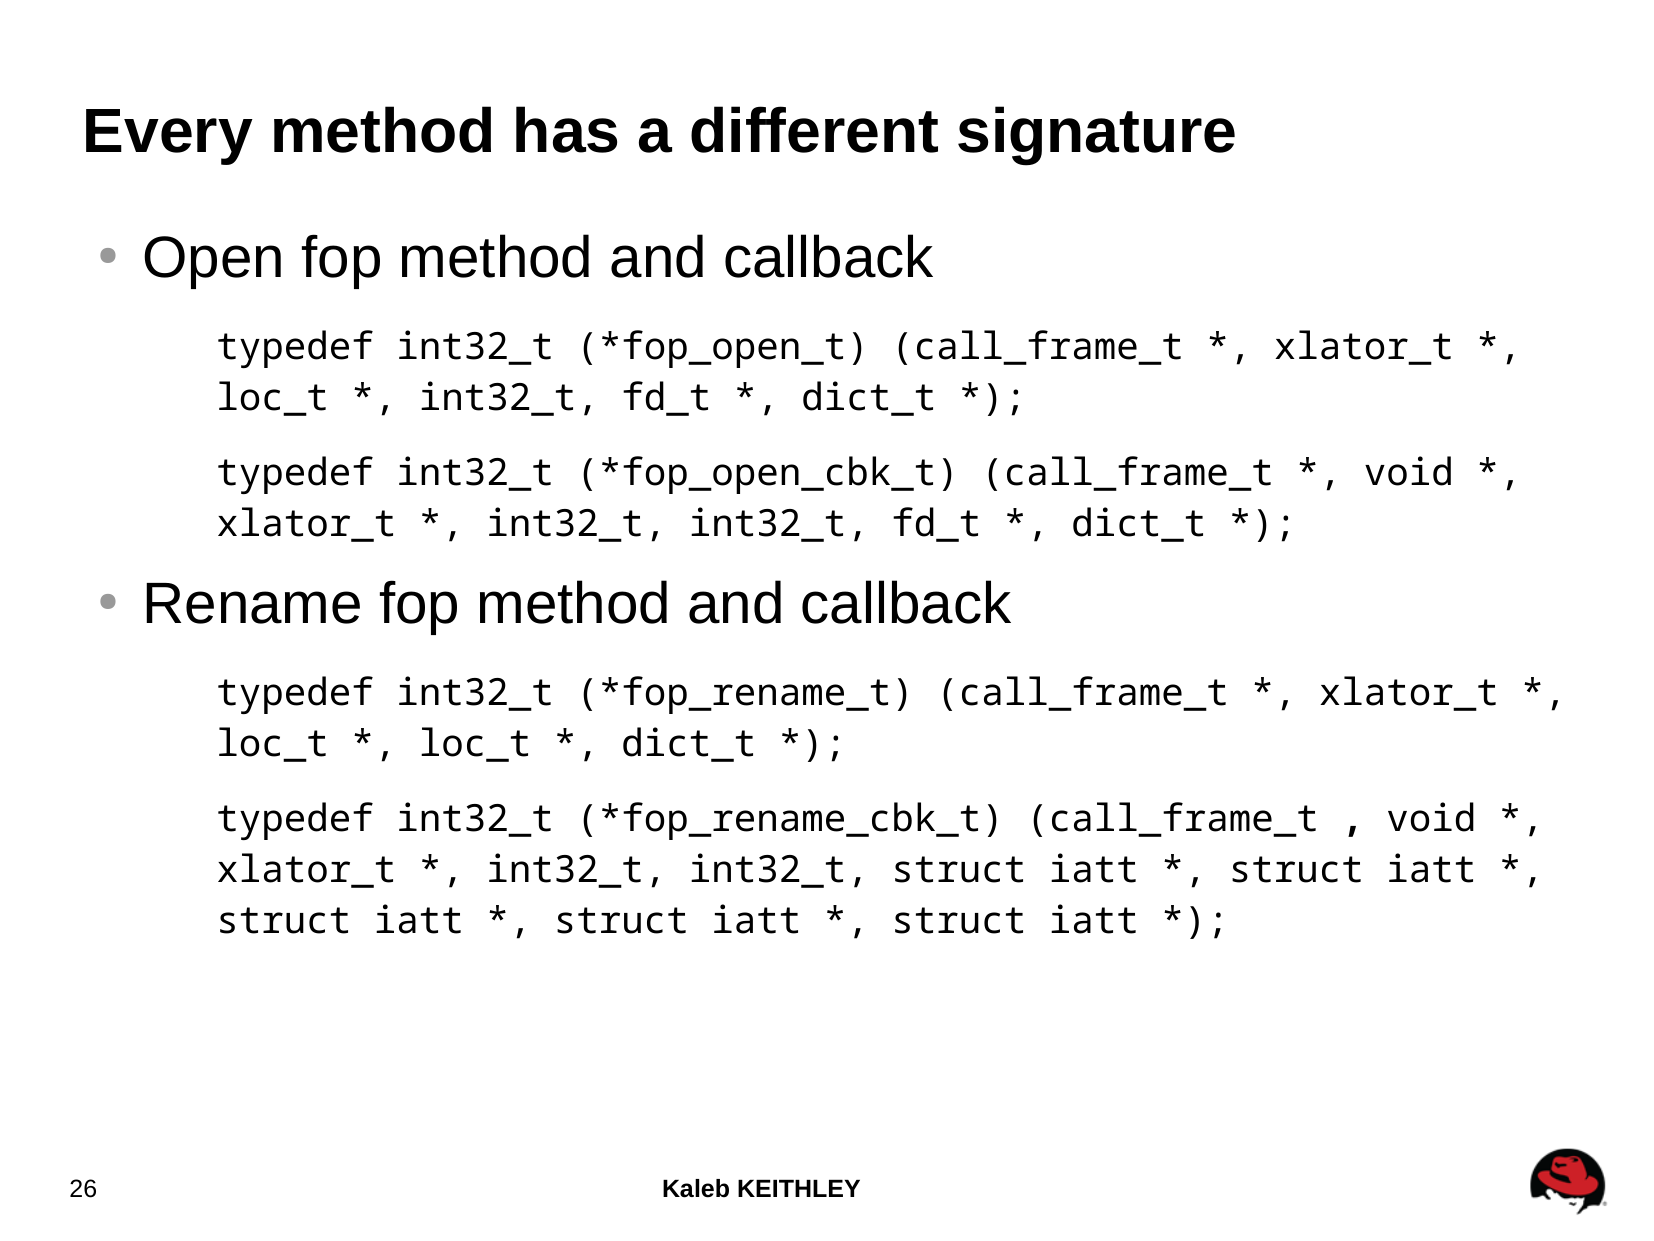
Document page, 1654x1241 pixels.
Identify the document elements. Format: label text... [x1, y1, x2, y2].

title Every method has a different signature [82, 37, 1571, 225]
list Open fop method and callback typedef int32_t (*fop_open_t) (call_frame_t *, xlator_t *, loc_t *, int32_t, fd_t *, dict_t *); typedef int32_t (*fop_open_cbk_t) (call_frame_t *, void *, xlator_t *, int32_t, int32_t, fd_t *, dict_t *); Rename fop method and callback typedef int32_t (*fop_rename_t) (call_frame_t *, xlator_t *, loc_t *, loc_t *, dict_t *); typedef int32_t (*fop_rename_cbk_t) (call_frame_t , void *, xlator_t *, int32_t, int32_t, struct iatt *, struct iatt *, struct iatt *, struct iatt *, struct iatt *); [82, 225, 1571, 1019]
picture [1529, 1146, 1613, 1224]
